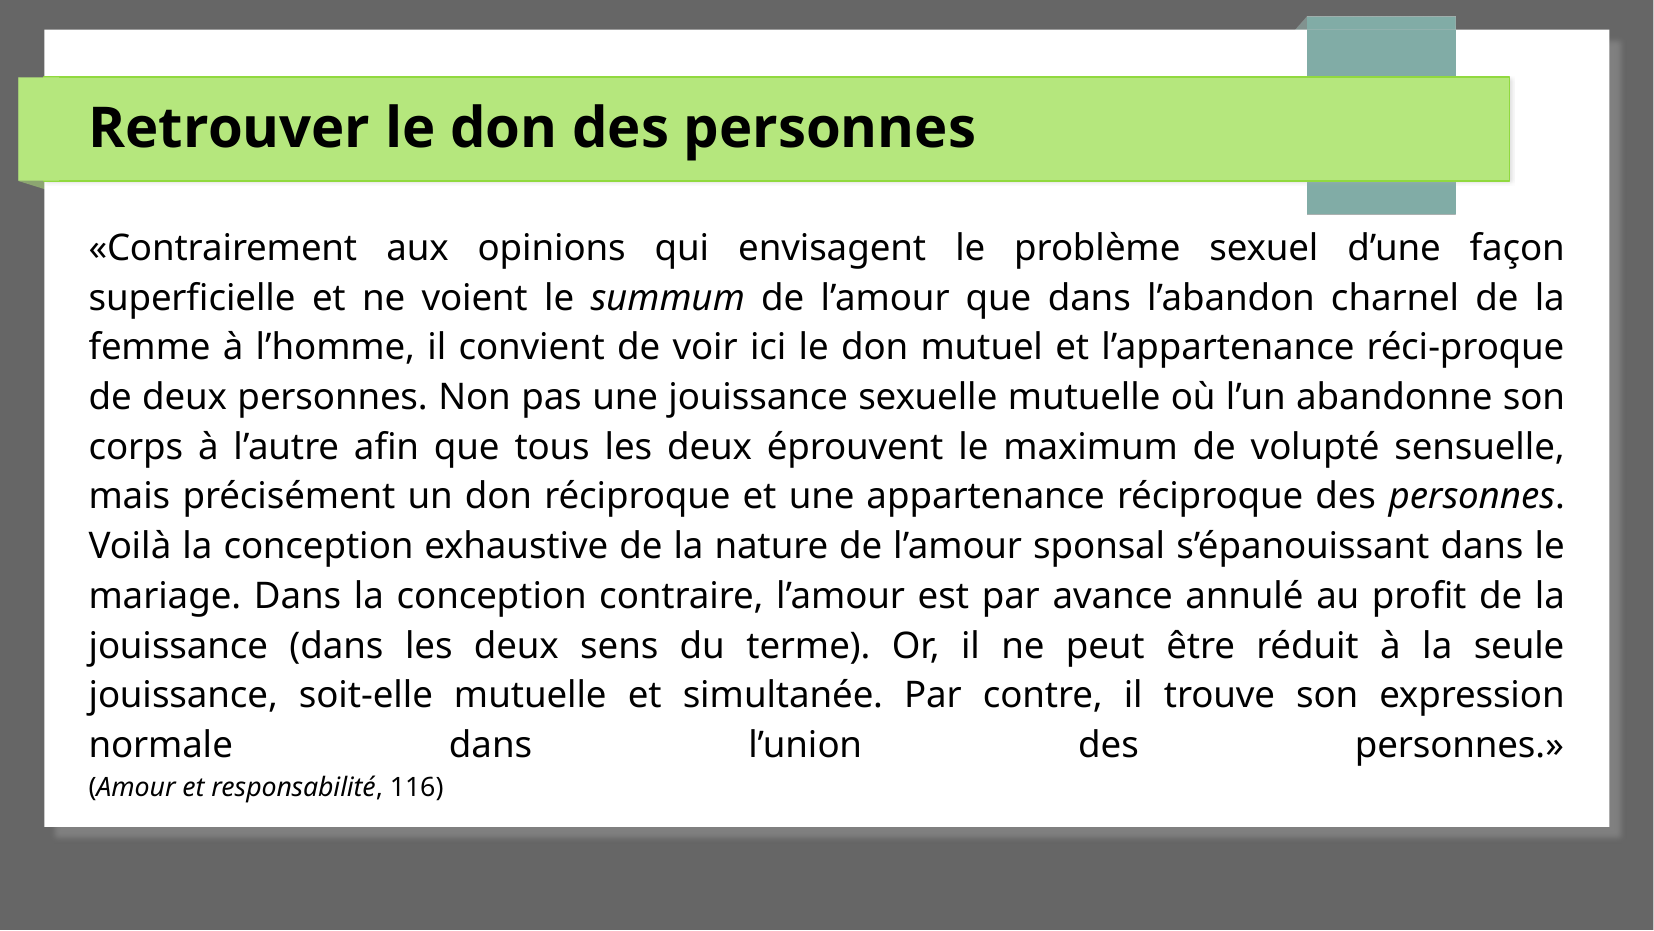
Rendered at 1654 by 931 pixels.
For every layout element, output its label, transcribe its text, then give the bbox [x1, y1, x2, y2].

title Retrouver le don des personnes [88, 73, 1506, 178]
list «Contrairement aux opinions qui envisagent le problème sexuel d’une façon superficielle et ne voient le summum de l’amour que dans l’abandon charnel de la femme à l’homme, il convient de voir ici le don mutuel et l’appartenance réci-proque de deux personnes. Non pas une jouissance sexuelle mutuelle où l’un abandonne son corps à l’autre afin que tous les deux éprouvent le maximum de volupté sensuelle, mais précisément un don réciproque et une appartenance réciproque des personnes. Voilà la conception exhaustive de la nature de l’amour sponsal s’épanouissant dans le mariage. Dans la conception contraire, l’amour est par avance annulé au profit de la jouissance (dans les deux sens du terme). Or, il ne peut être réduit à la seule jouissance, soit-elle mutuelle et simultanée. Par contre, il trouve son expression normale dans l’union des personnes.» (Amour et responsabilité, 116) [88, 221, 1565, 813]
